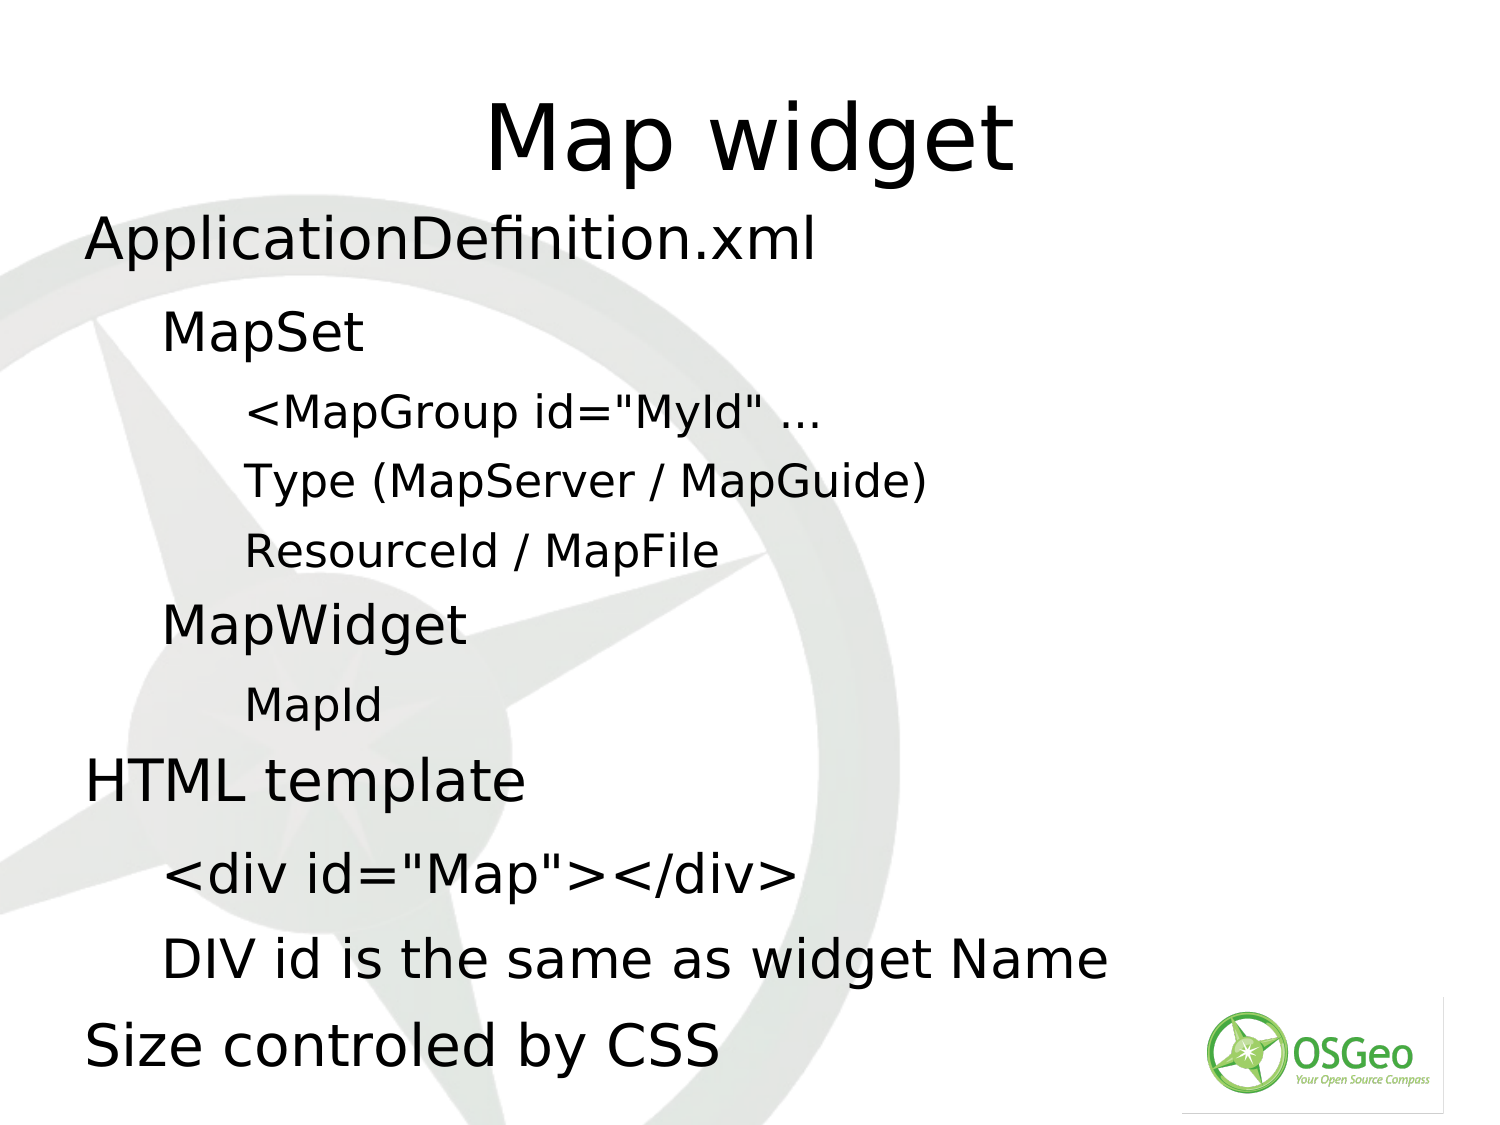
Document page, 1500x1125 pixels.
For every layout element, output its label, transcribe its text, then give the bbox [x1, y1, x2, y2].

picture [0, 174, 976, 1125]
picture [1181, 996, 1444, 1114]
list ApplicationDefinition.xml MapSet <MapGroup id="MyId" ... Type (MapServer / MapGuide) ResourceId / MapFile MapWidget MapId HTML template <div id="Map"></div> DIV id is the same as widget Name Size controled by CSS [67, 206, 1418, 1082]
title Map widget [74, 51, 1425, 227]
